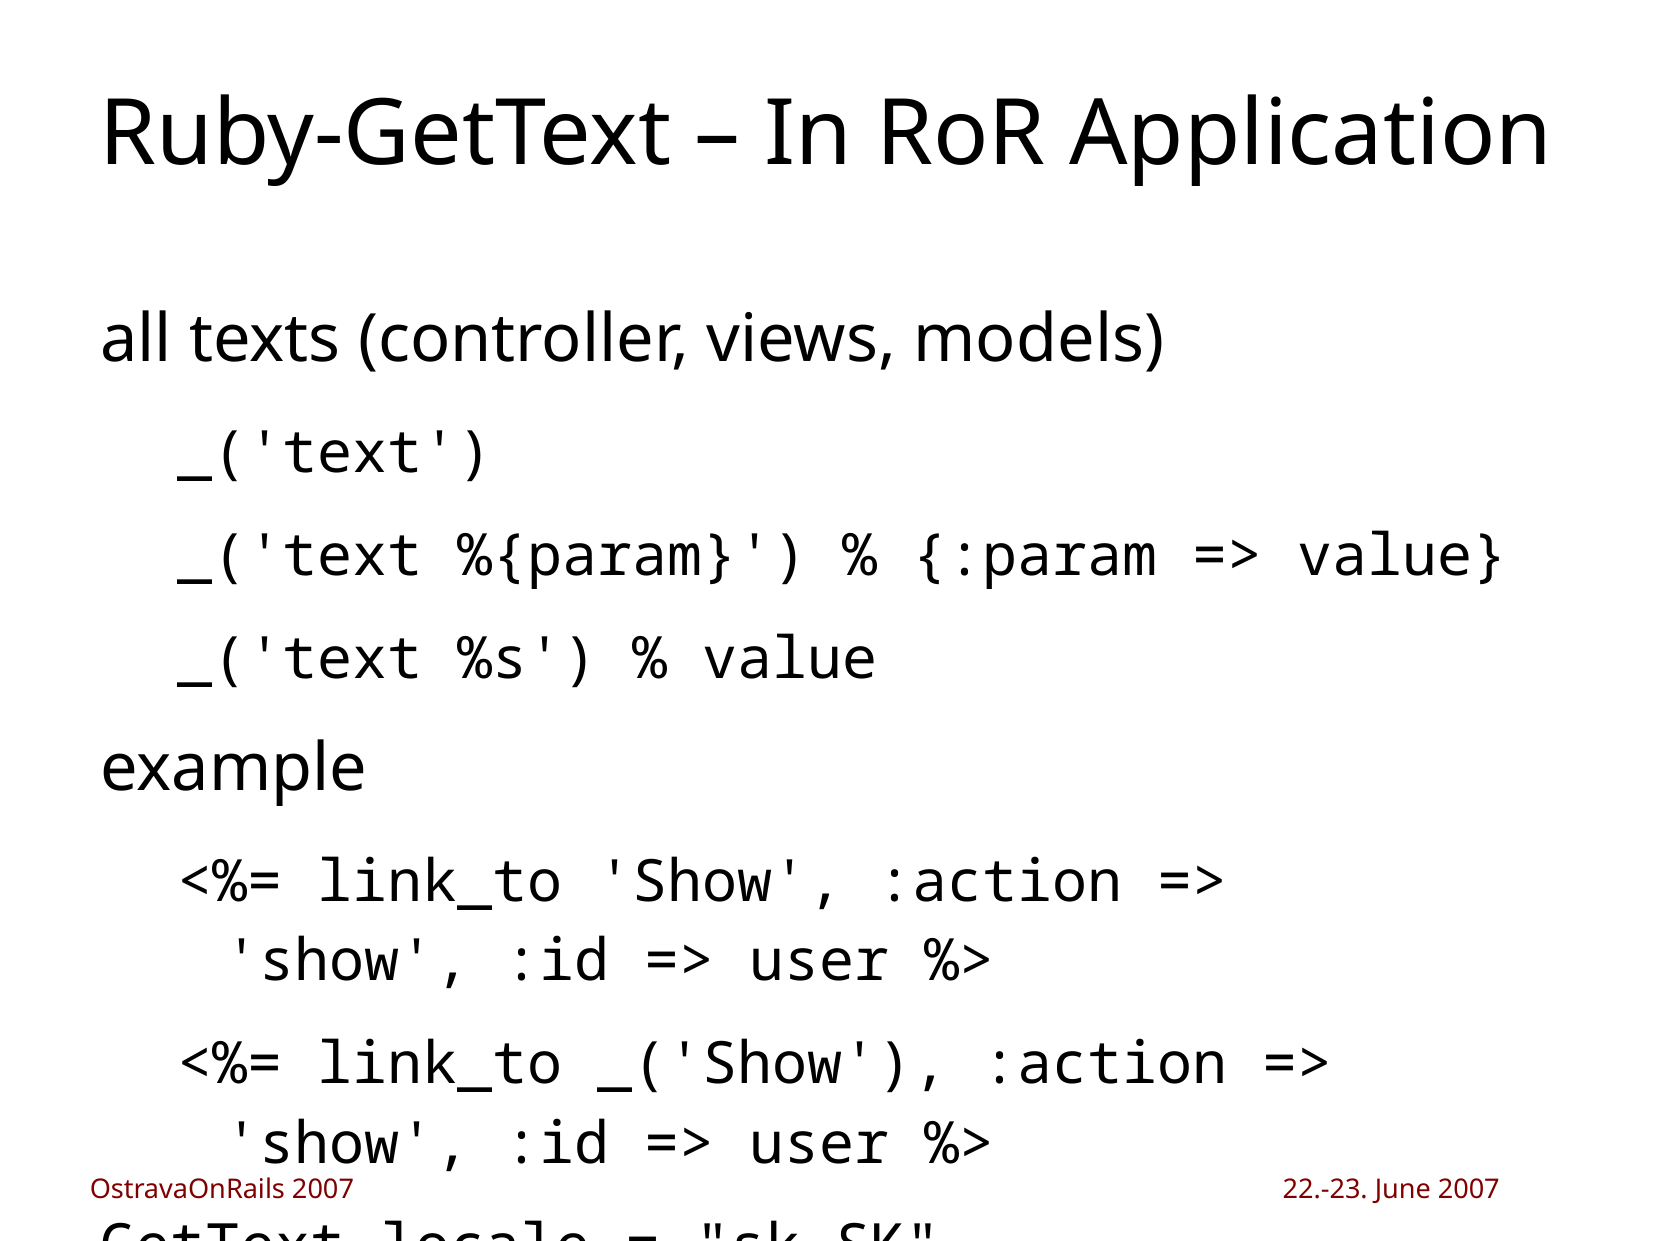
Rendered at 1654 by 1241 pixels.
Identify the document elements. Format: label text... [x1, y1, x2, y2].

list all texts (controller, views, models) _('text') _('text %{param}') % {:param => value} _('text %s') % value example <%= link_to 'Show', :action => 'show', :id => user %> <%= link_to _('Show'), :action => 'show', :id => user %> GetText.locale = "sk_SK" [82, 290, 1571, 1142]
title Ruby-GetText – In RoR Application [82, 33, 1571, 226]
